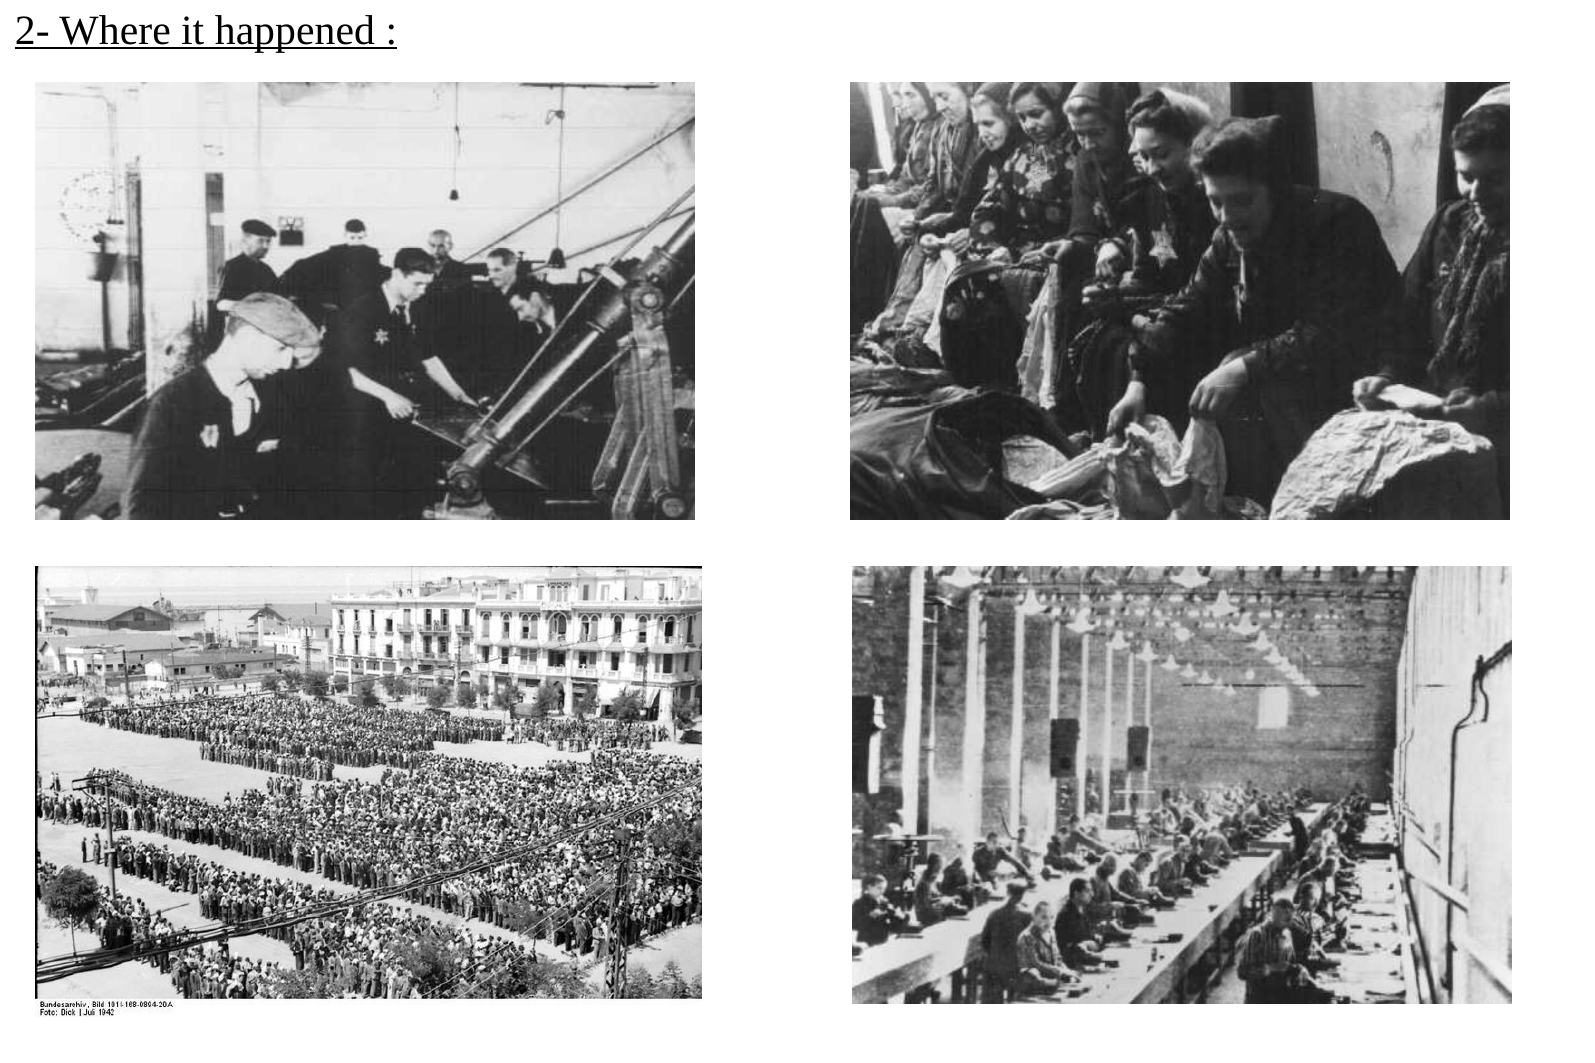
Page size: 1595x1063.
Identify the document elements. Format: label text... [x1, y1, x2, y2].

picture [850, 82, 1510, 520]
picture [852, 566, 1512, 1004]
picture [35, 566, 702, 1017]
text_box 2- Where it happened : [0, 0, 497, 95]
picture [35, 82, 695, 520]
